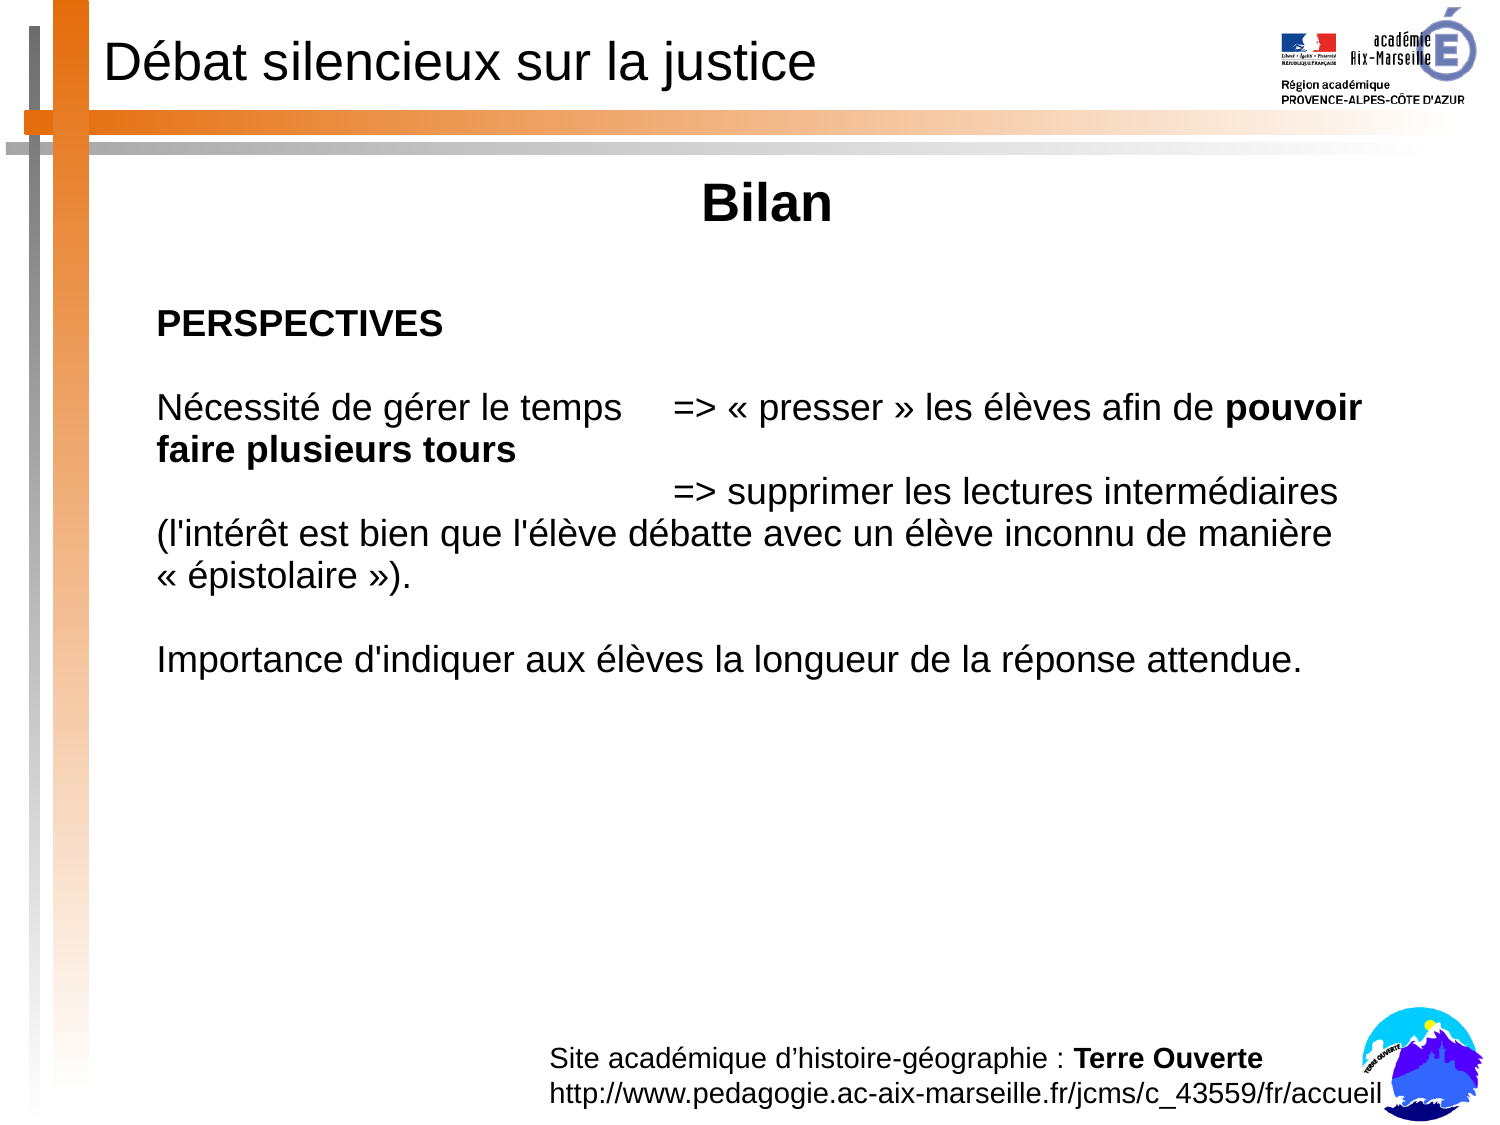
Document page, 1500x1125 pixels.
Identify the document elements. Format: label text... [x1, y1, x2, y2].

text_box PERSPECTIVES Nécessité de gérer le temps => « presser » les élèves afin de pouvoir faire plusieurs tours => supprimer les lectures intermédiaires (l'intérêt est bien que l'élève débatte avec un élève inconnu de manière « épistolaire »). Importance d'indiquer aux élèves la longueur de la réponse attendue. [141, 295, 1465, 906]
text_box Bilan [165, 165, 1371, 243]
text_box Site académique d’histoire-géographie : Terre Ouverte http://www.pedagogie.ac-aix-marseille.fr/jcms/c_43559/fr/accueil [534, 1031, 1399, 1117]
text_box [5, 0, 1454, 1121]
text_box Débat silencieux sur la justice [88, 23, 1182, 99]
picture [1360, 1006, 1484, 1122]
picture [1269, 0, 1484, 114]
